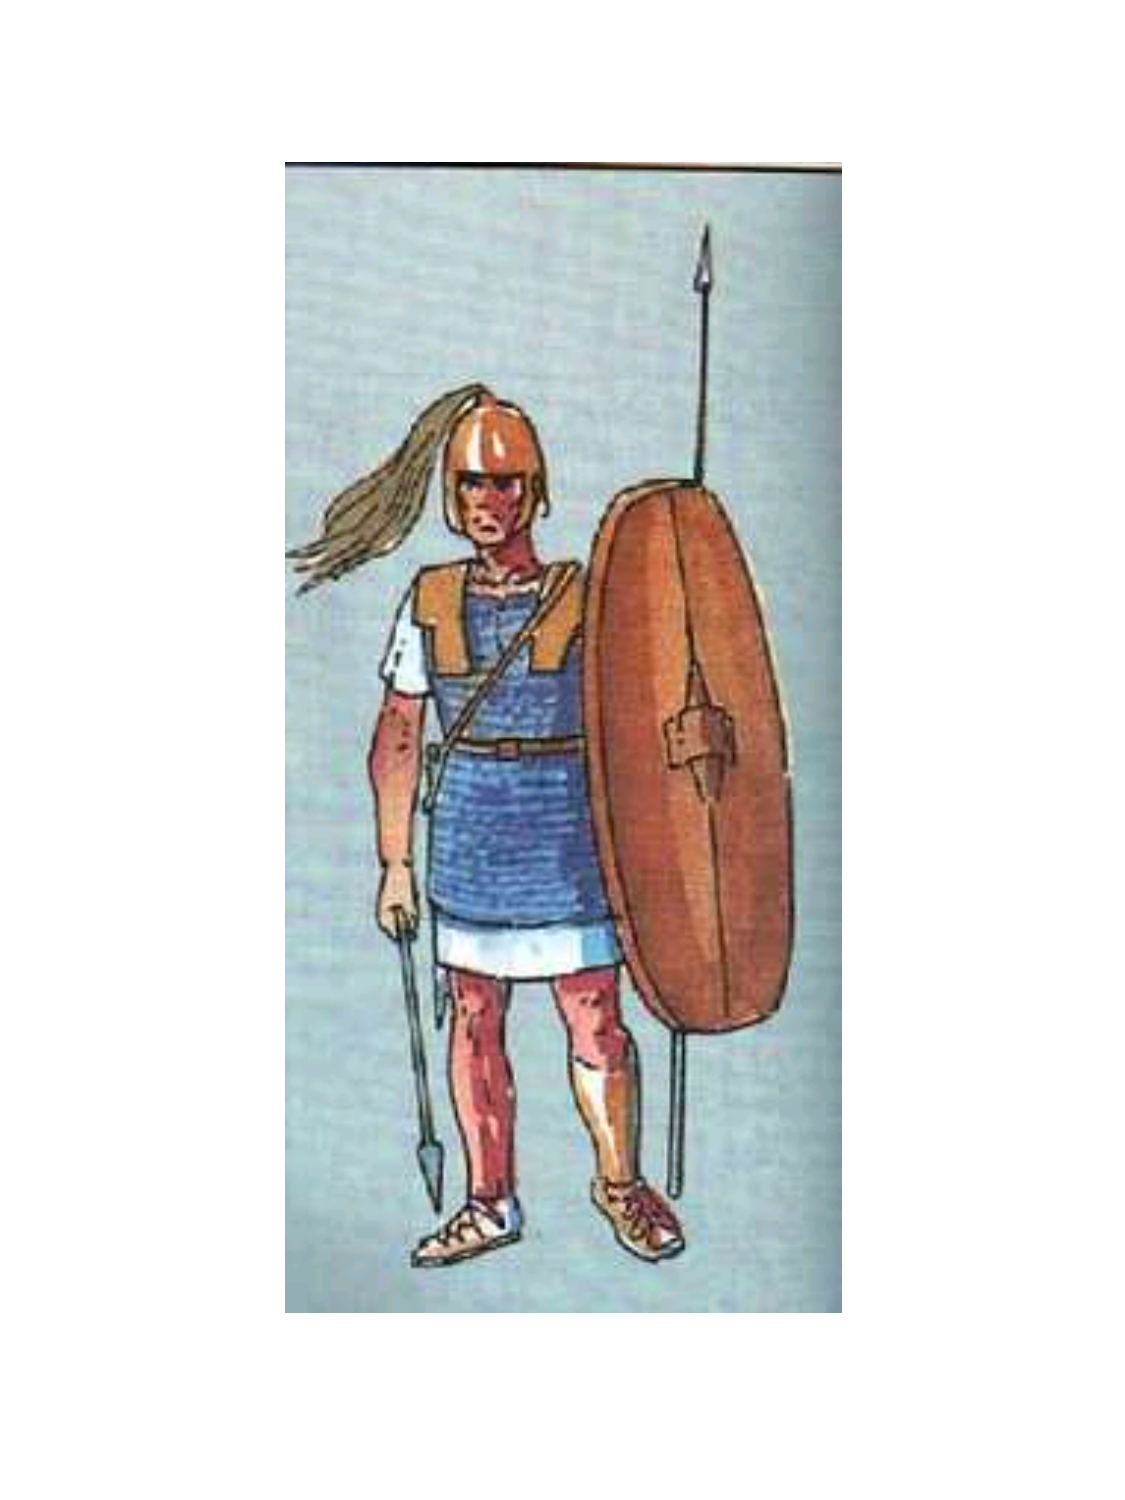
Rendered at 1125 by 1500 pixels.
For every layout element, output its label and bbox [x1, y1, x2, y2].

picture [285, 162, 842, 1313]
